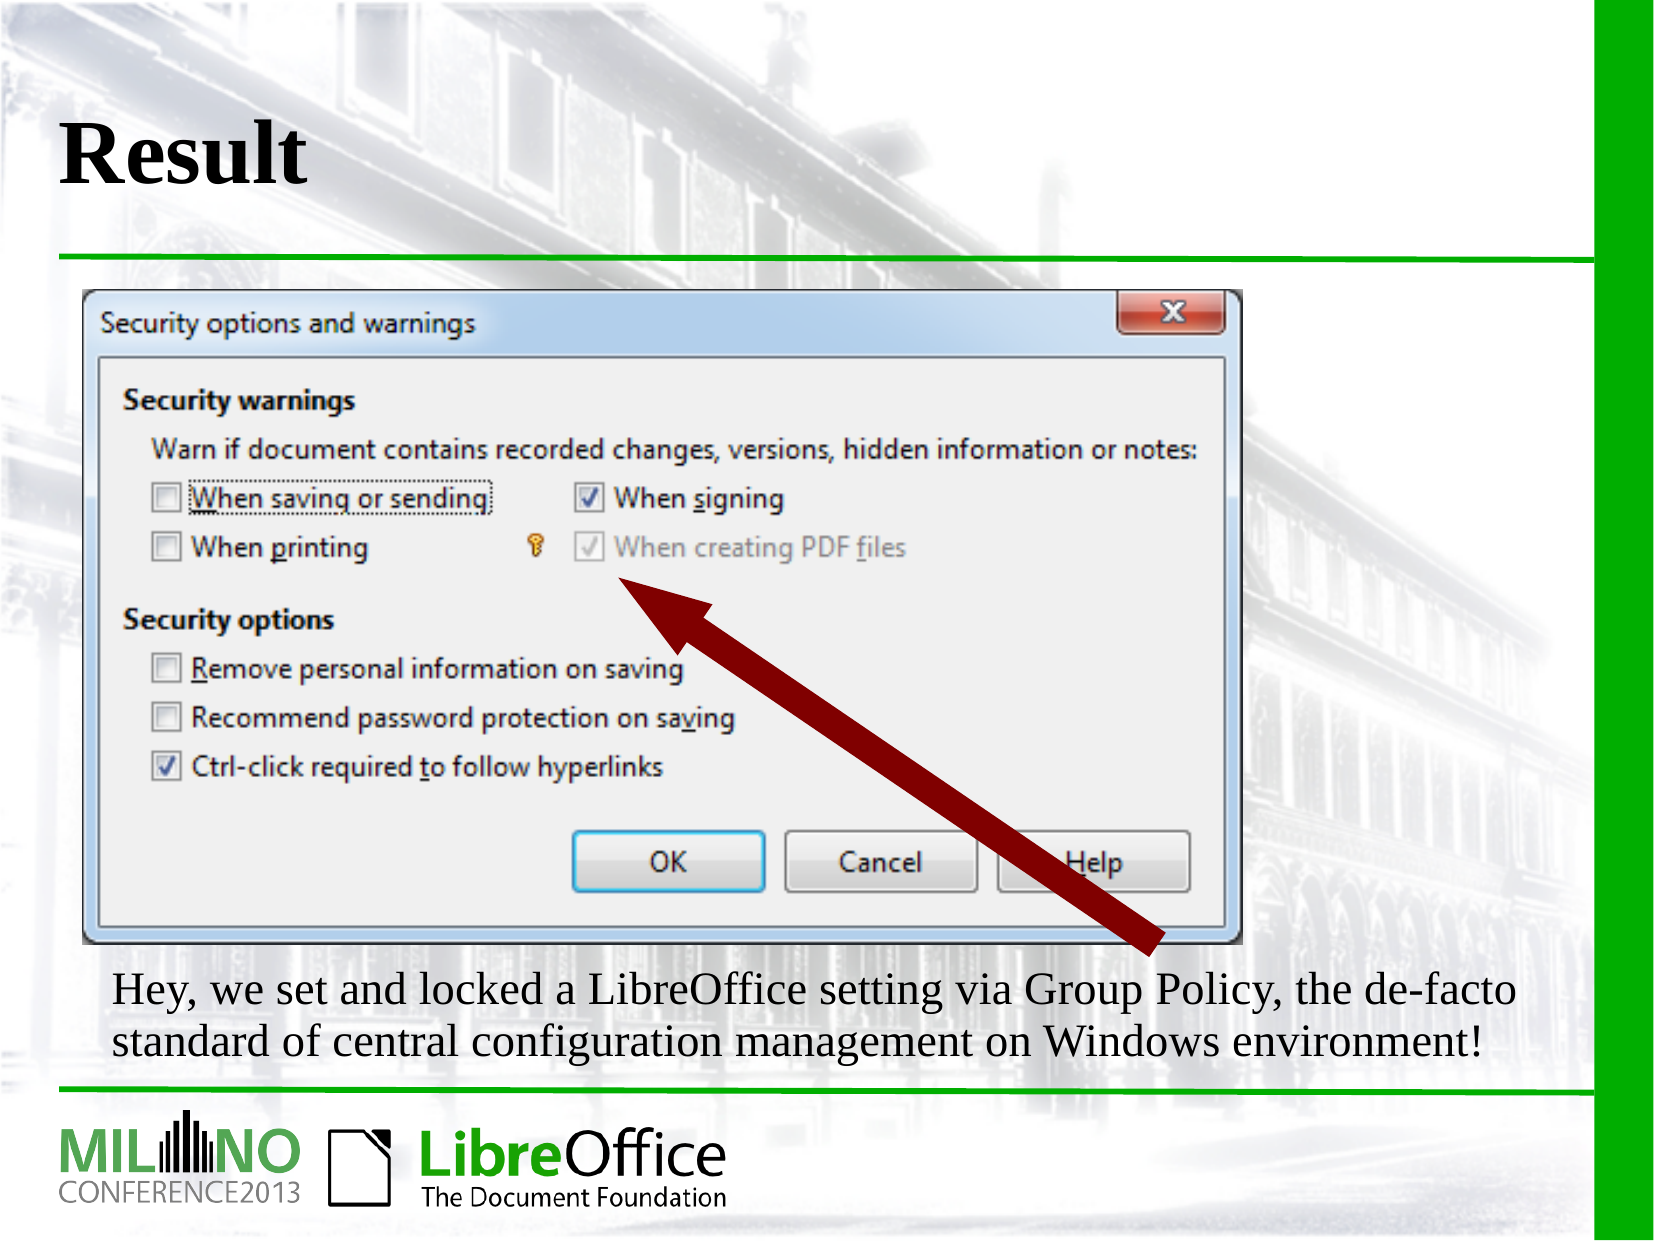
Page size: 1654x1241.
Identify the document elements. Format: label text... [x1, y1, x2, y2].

title Result [59, 49, 1548, 257]
picture [0, 1, 1594, 1241]
list Hey, we set and locked a LibreOffice setting via Group Policy, the de-facto standard of central configuration management on Windows environment! [35, 290, 1524, 1075]
